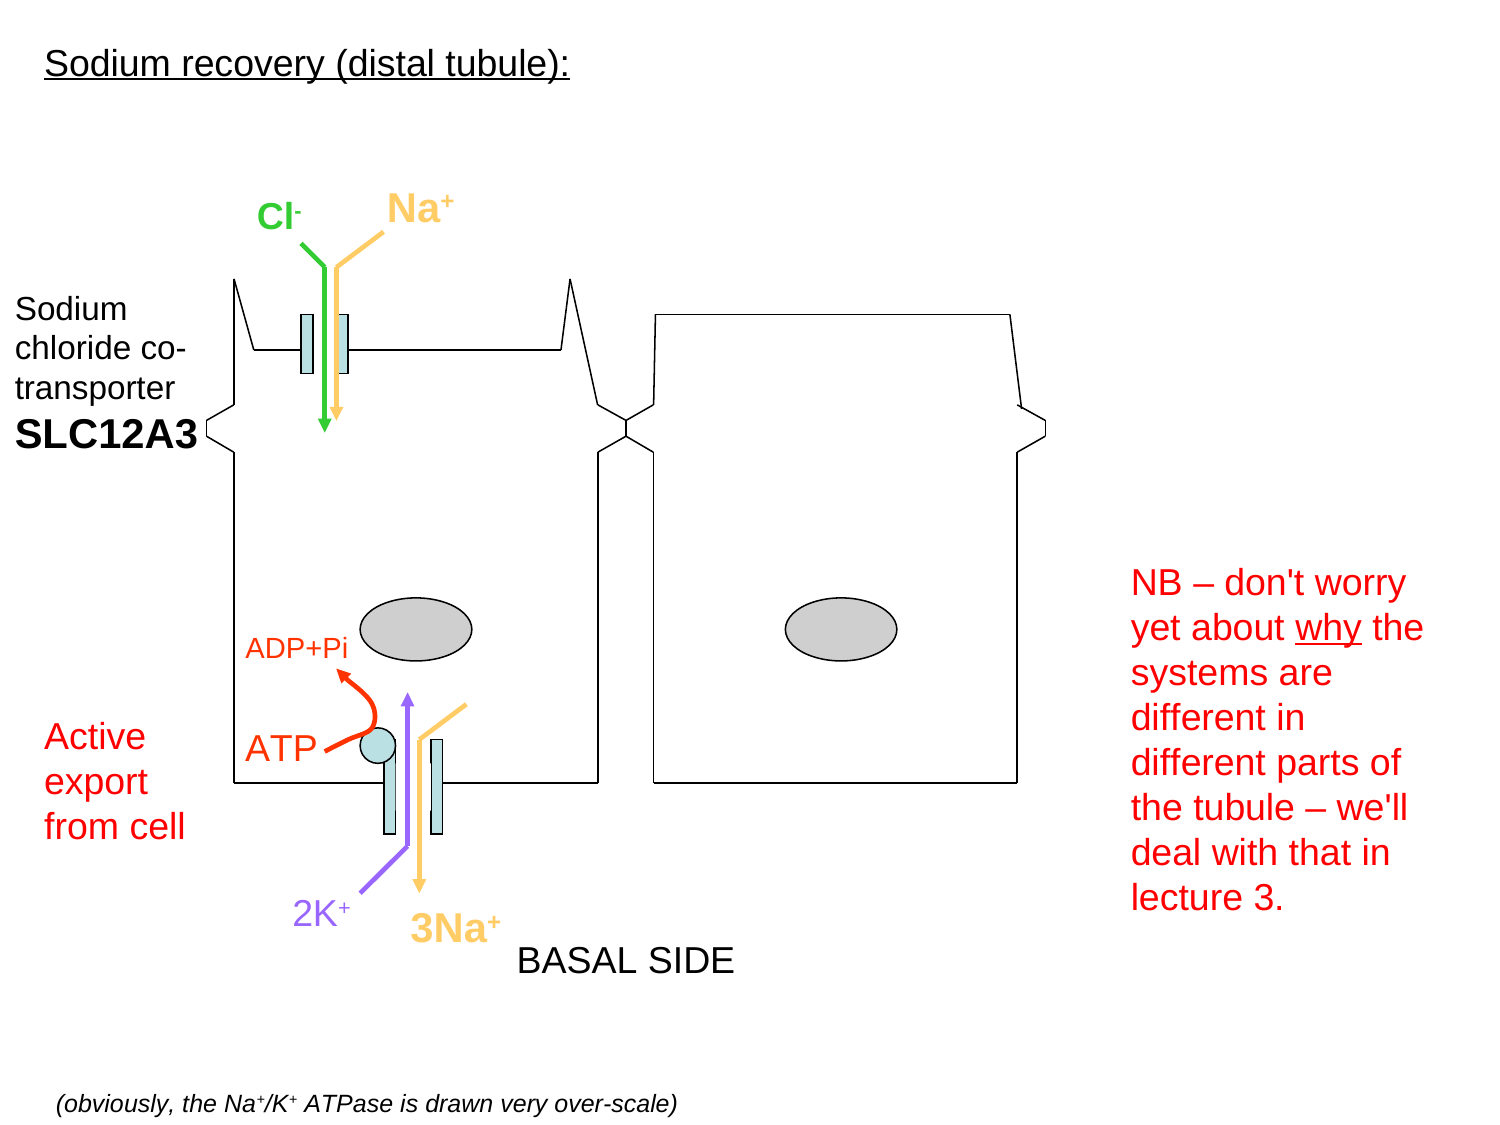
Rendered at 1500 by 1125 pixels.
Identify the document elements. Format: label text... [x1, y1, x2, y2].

text_box [362, 597, 472, 661]
text_box Cl- [242, 184, 337, 246]
text_box [360, 727, 405, 835]
text_box [301, 314, 322, 374]
text_box [327, 326, 334, 362]
text_box BASAL SIDE [501, 928, 1070, 990]
text_box 3Na+ [395, 893, 538, 959]
text_box (obviously, the Na+/K+ ATPase is drawn very over-scale) [41, 1079, 1117, 1125]
text_box Sodium recovery (distal tubule): [29, 30, 810, 92]
text_box ADP+Pi [230, 621, 364, 672]
text_box Sodium chloride co-transporter SLC12A3 [0, 278, 243, 465]
text_box [410, 763, 417, 811]
text_box ATP [230, 716, 349, 777]
text_box NB – don't worry yet about why the systems are different in different parts of the tubule – we'll deal with that in lecture 3. [1116, 550, 1447, 927]
text_box Na+ [372, 172, 491, 239]
text_box [339, 314, 349, 374]
text_box [785, 597, 897, 661]
text_box 2K+ [277, 881, 373, 942]
text_box Active export from cell [29, 704, 219, 855]
text_box [422, 739, 443, 835]
